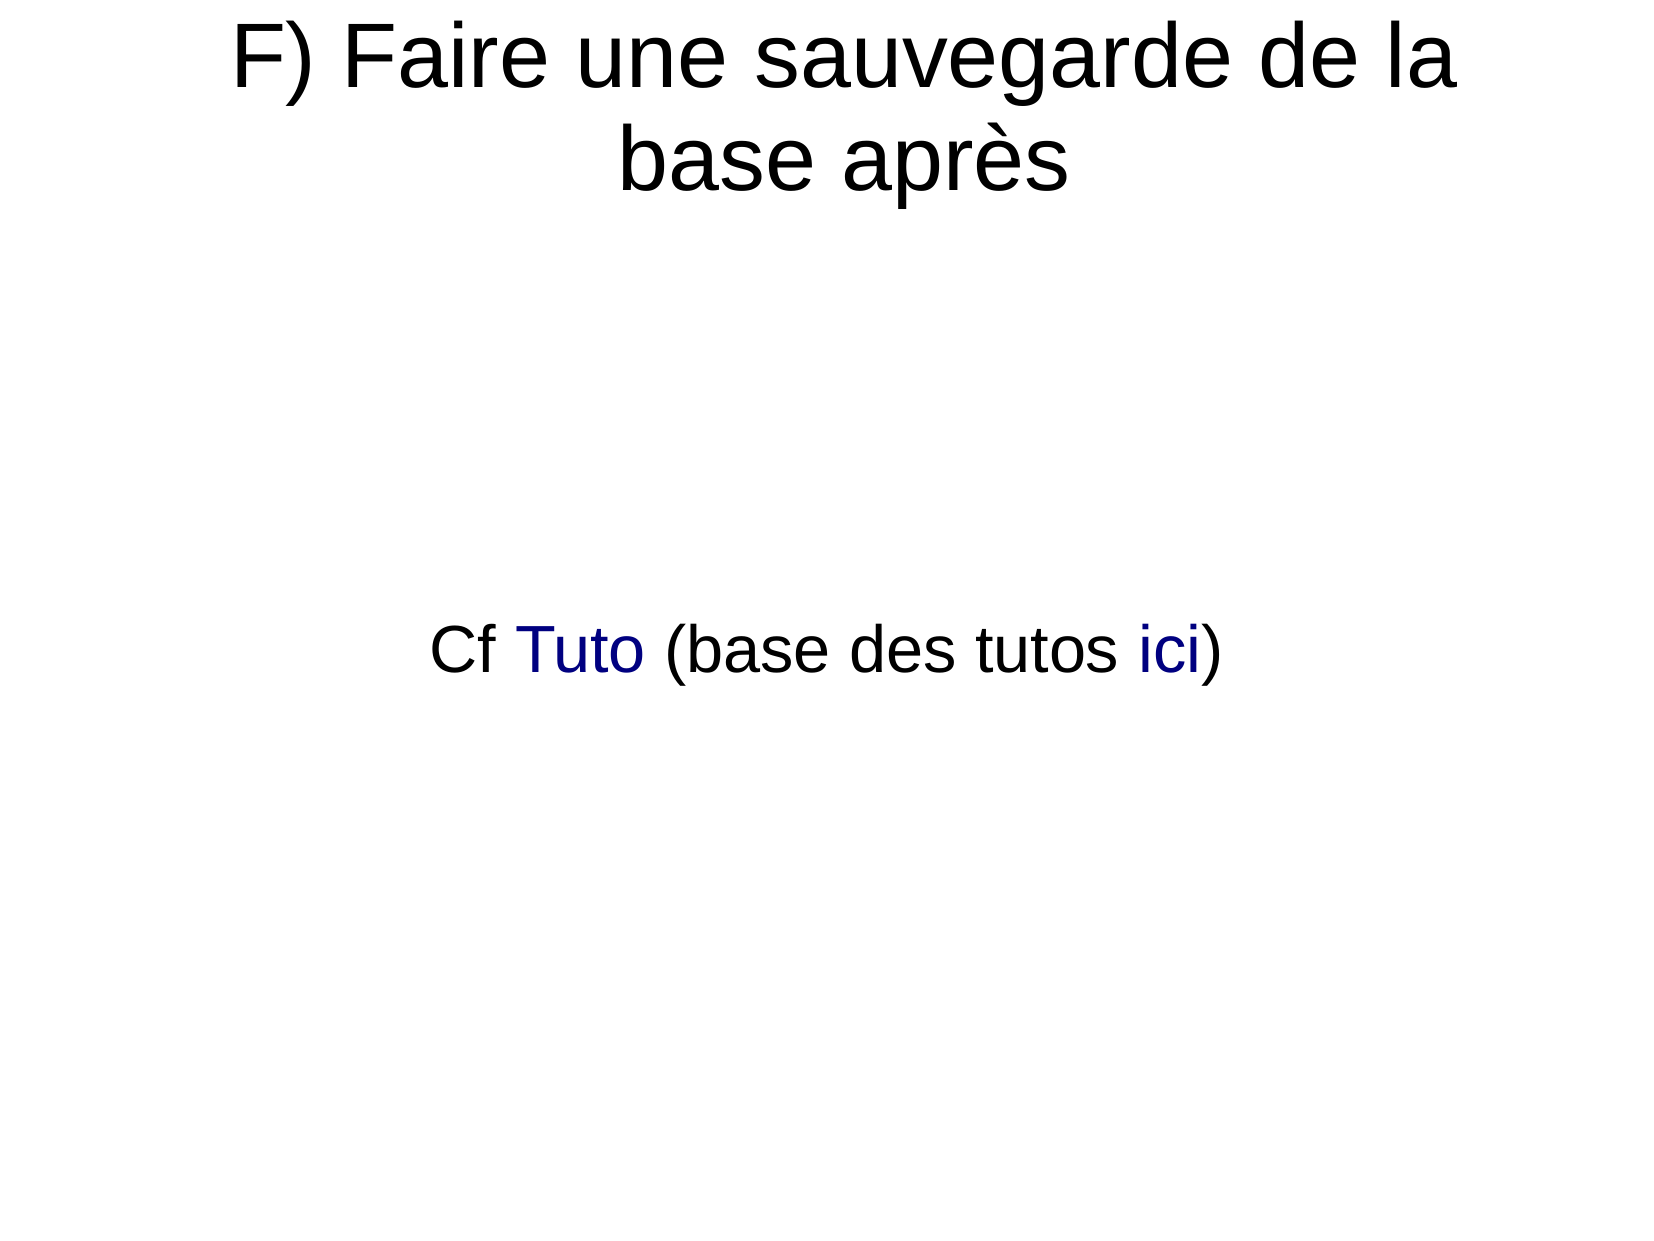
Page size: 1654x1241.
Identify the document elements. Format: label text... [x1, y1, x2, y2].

list Cf Tuto (base des tutos ici) [82, 290, 1571, 1010]
title F) Faire une sauvegarde de la base après [82, 4, 1571, 210]
